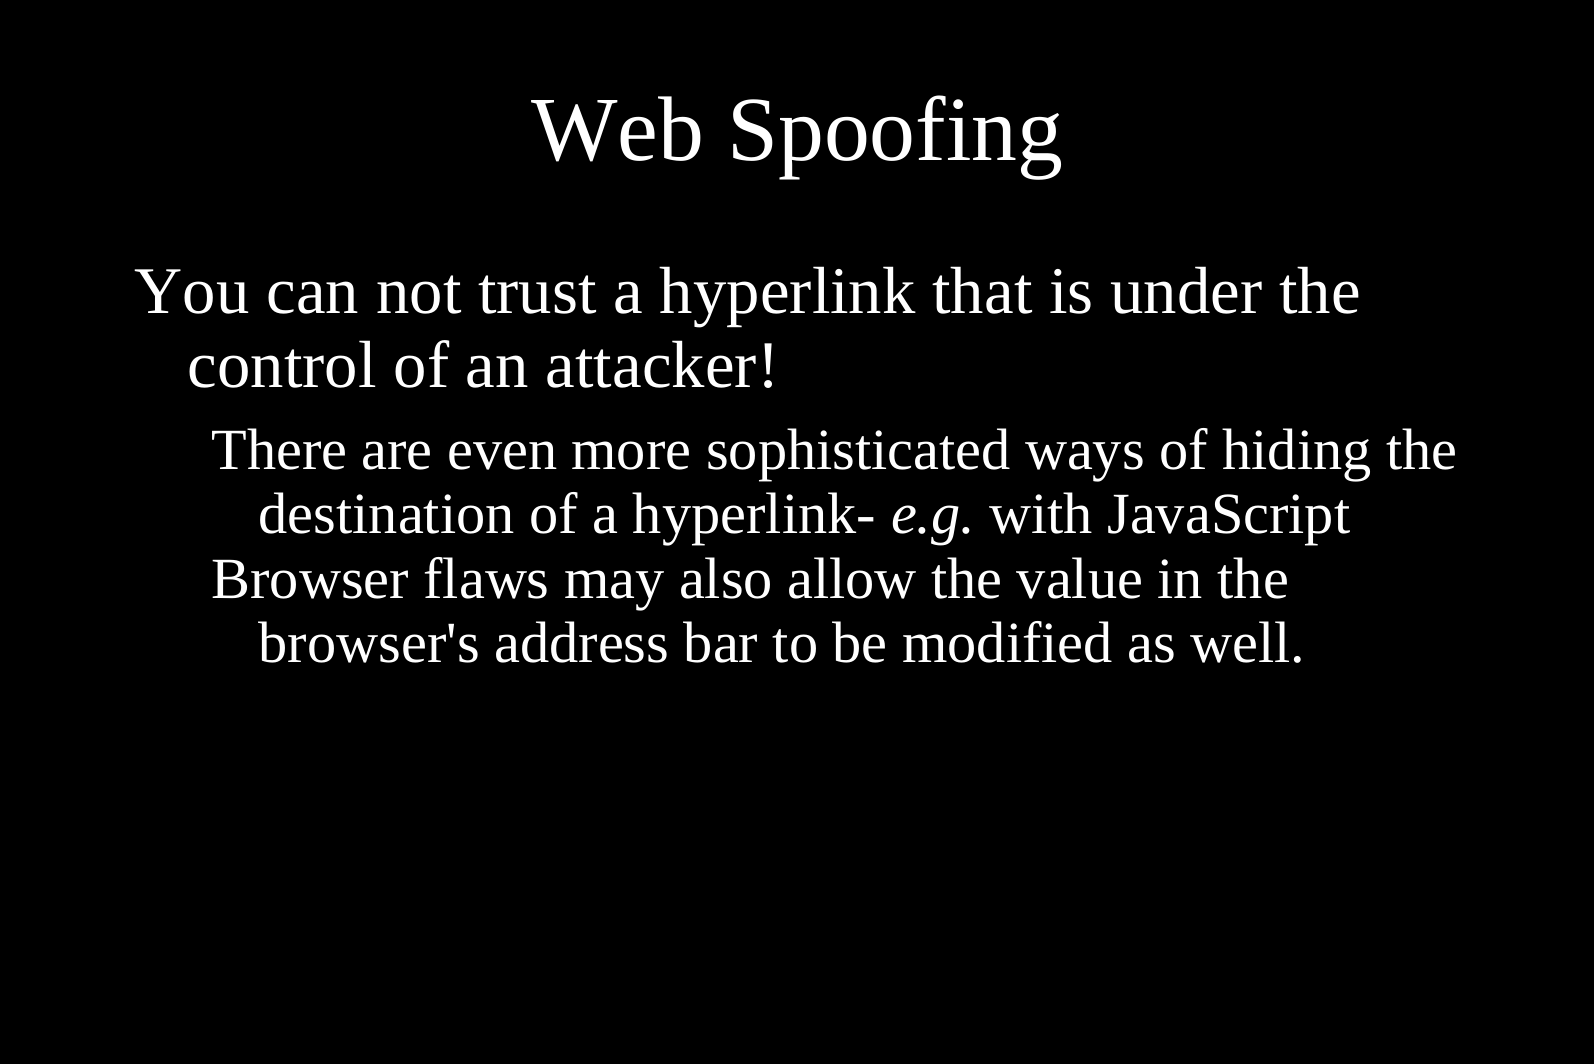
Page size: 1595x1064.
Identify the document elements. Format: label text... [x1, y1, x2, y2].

title Web Spoofing [117, 40, 1479, 219]
list You can not trust a hyperlink that is under the control of an attacker! There are even more sophisticated ways of hiding the destination of a hyperlink- e.g. with JavaScript Browser flaws may also allow the value in the browser's address bar to be modified as well. [117, 254, 1479, 1064]
